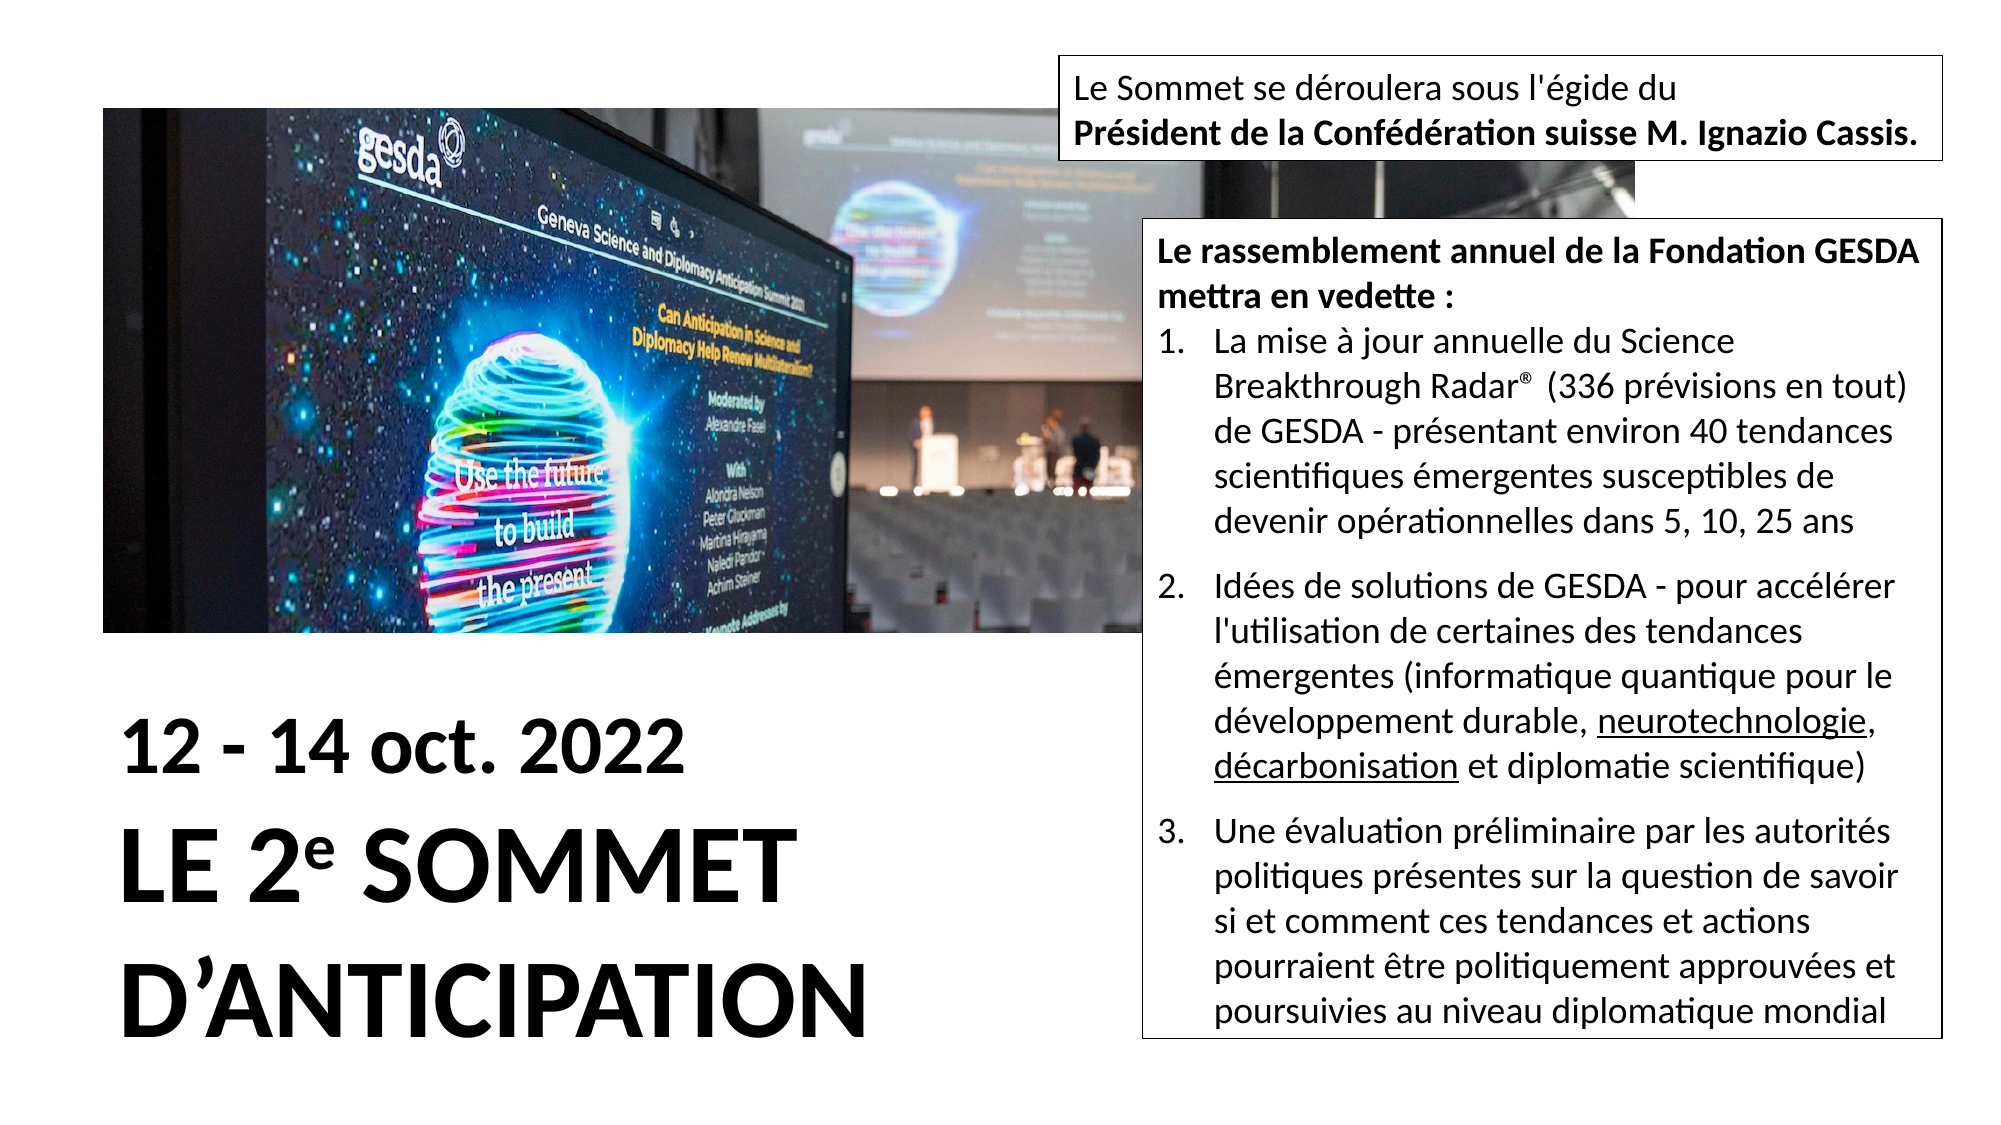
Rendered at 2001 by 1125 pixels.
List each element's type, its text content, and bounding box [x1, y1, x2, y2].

text_box Le Sommet se déroulera sous l'égide du Président de la Confédération suisse M. Ignazio Cassis. [1058, 55, 1943, 161]
picture [103, 108, 1635, 633]
text_box 12 - 14 oct. 2022 LE 2e SOMMET D’ANTICIPATION [103, 682, 1240, 1068]
text_box Le rassemblement annuel de la Fondation GESDA mettra en vedette : La mise à jour annuelle du Science Breakthrough Radar® (336 prévisions en tout) de GESDA - présentant environ 40 tendances scientifiques émergentes susceptibles de devenir opérationnelles dans 5, 10, 25 ans Idées de solutions de GESDA - pour accélérer l'utilisation de certaines des tendances émergentes (informatique quantique pour le développement durable, neurotechnologie, décarbonisation et diplomatie scientifique) Une évaluation préliminaire par les autorités politiques présentes sur la question de savoir si et comment ces tendances et actions pourraient être politiquement approuvées et poursuivies au niveau diplomatique mondial [1142, 218, 1943, 1039]
